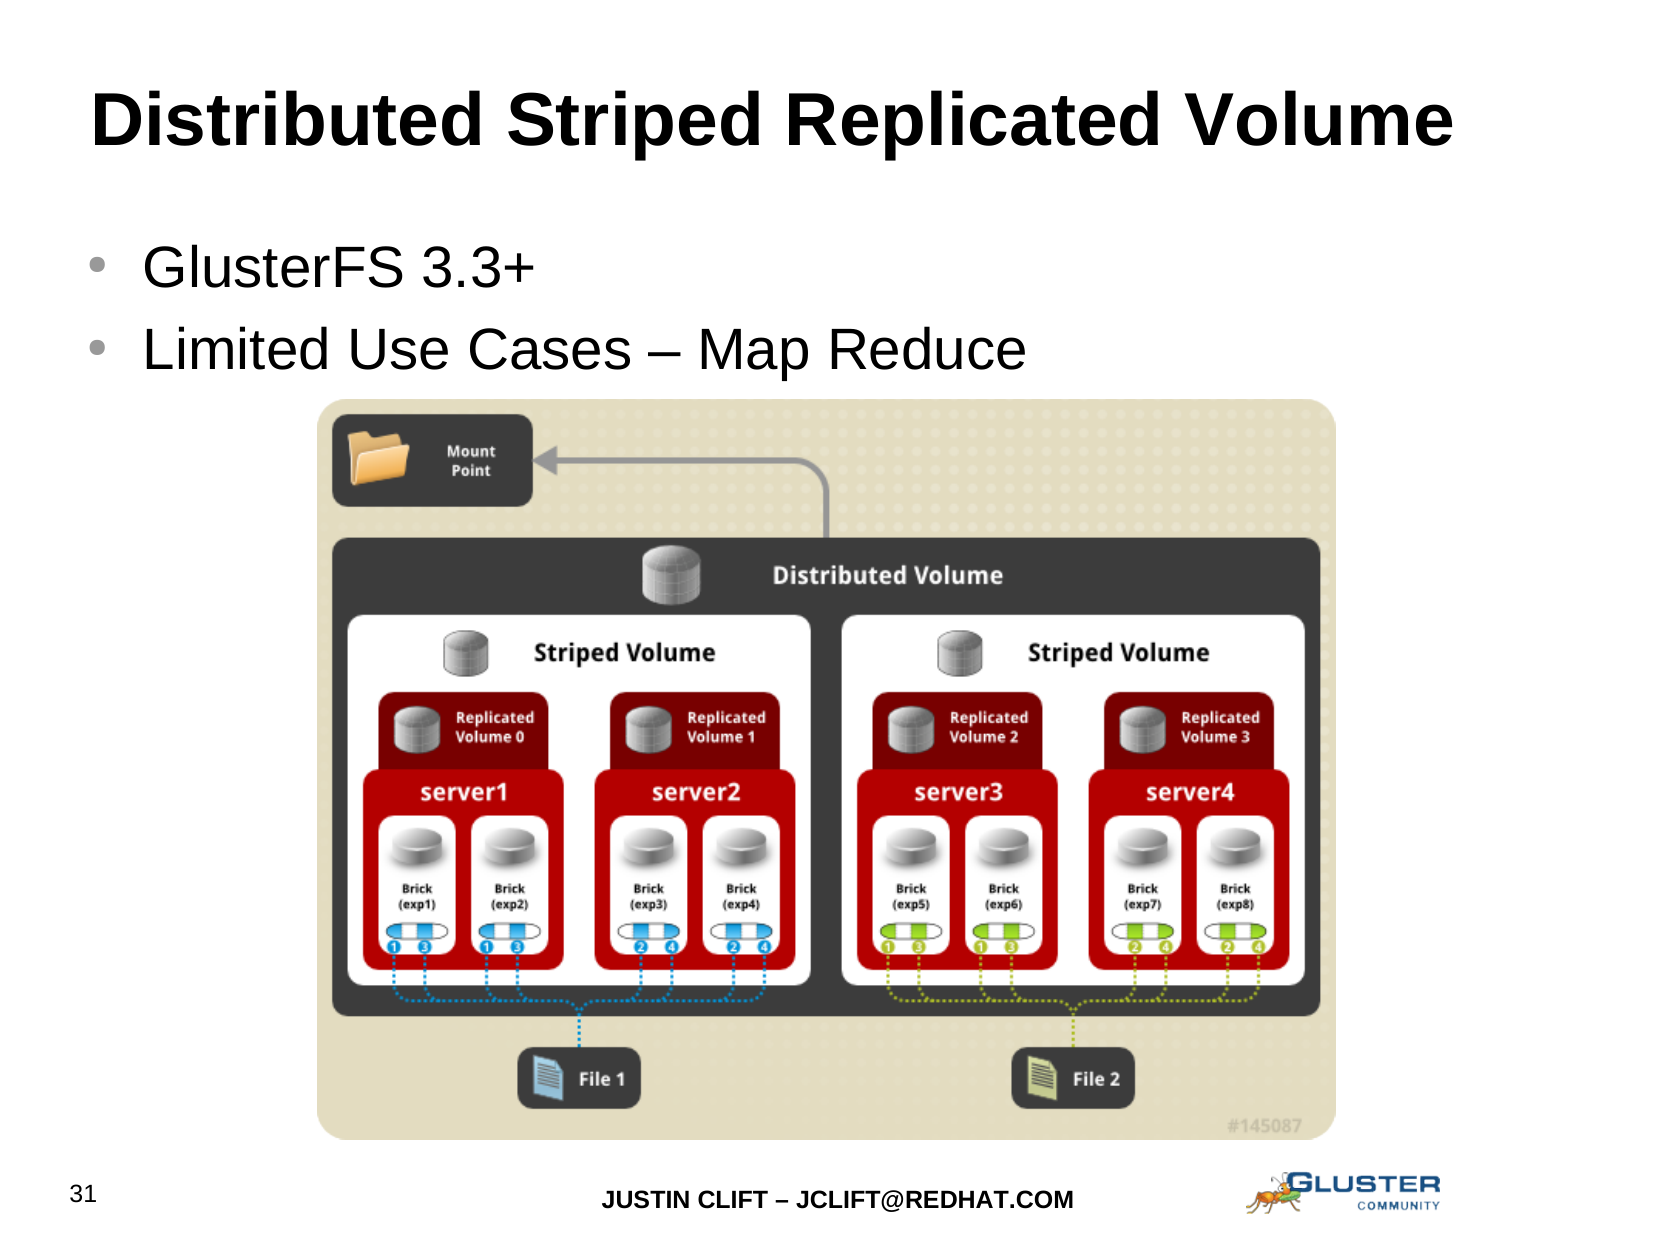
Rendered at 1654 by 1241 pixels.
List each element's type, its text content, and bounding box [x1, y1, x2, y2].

title Distributed Striped Replicated Volume [90, 15, 1579, 223]
list GlusterFS 3.3+ Limited Use Cases – Map Reduce [86, 232, 1576, 1111]
picture [1246, 1170, 1440, 1215]
picture [317, 399, 1336, 1141]
